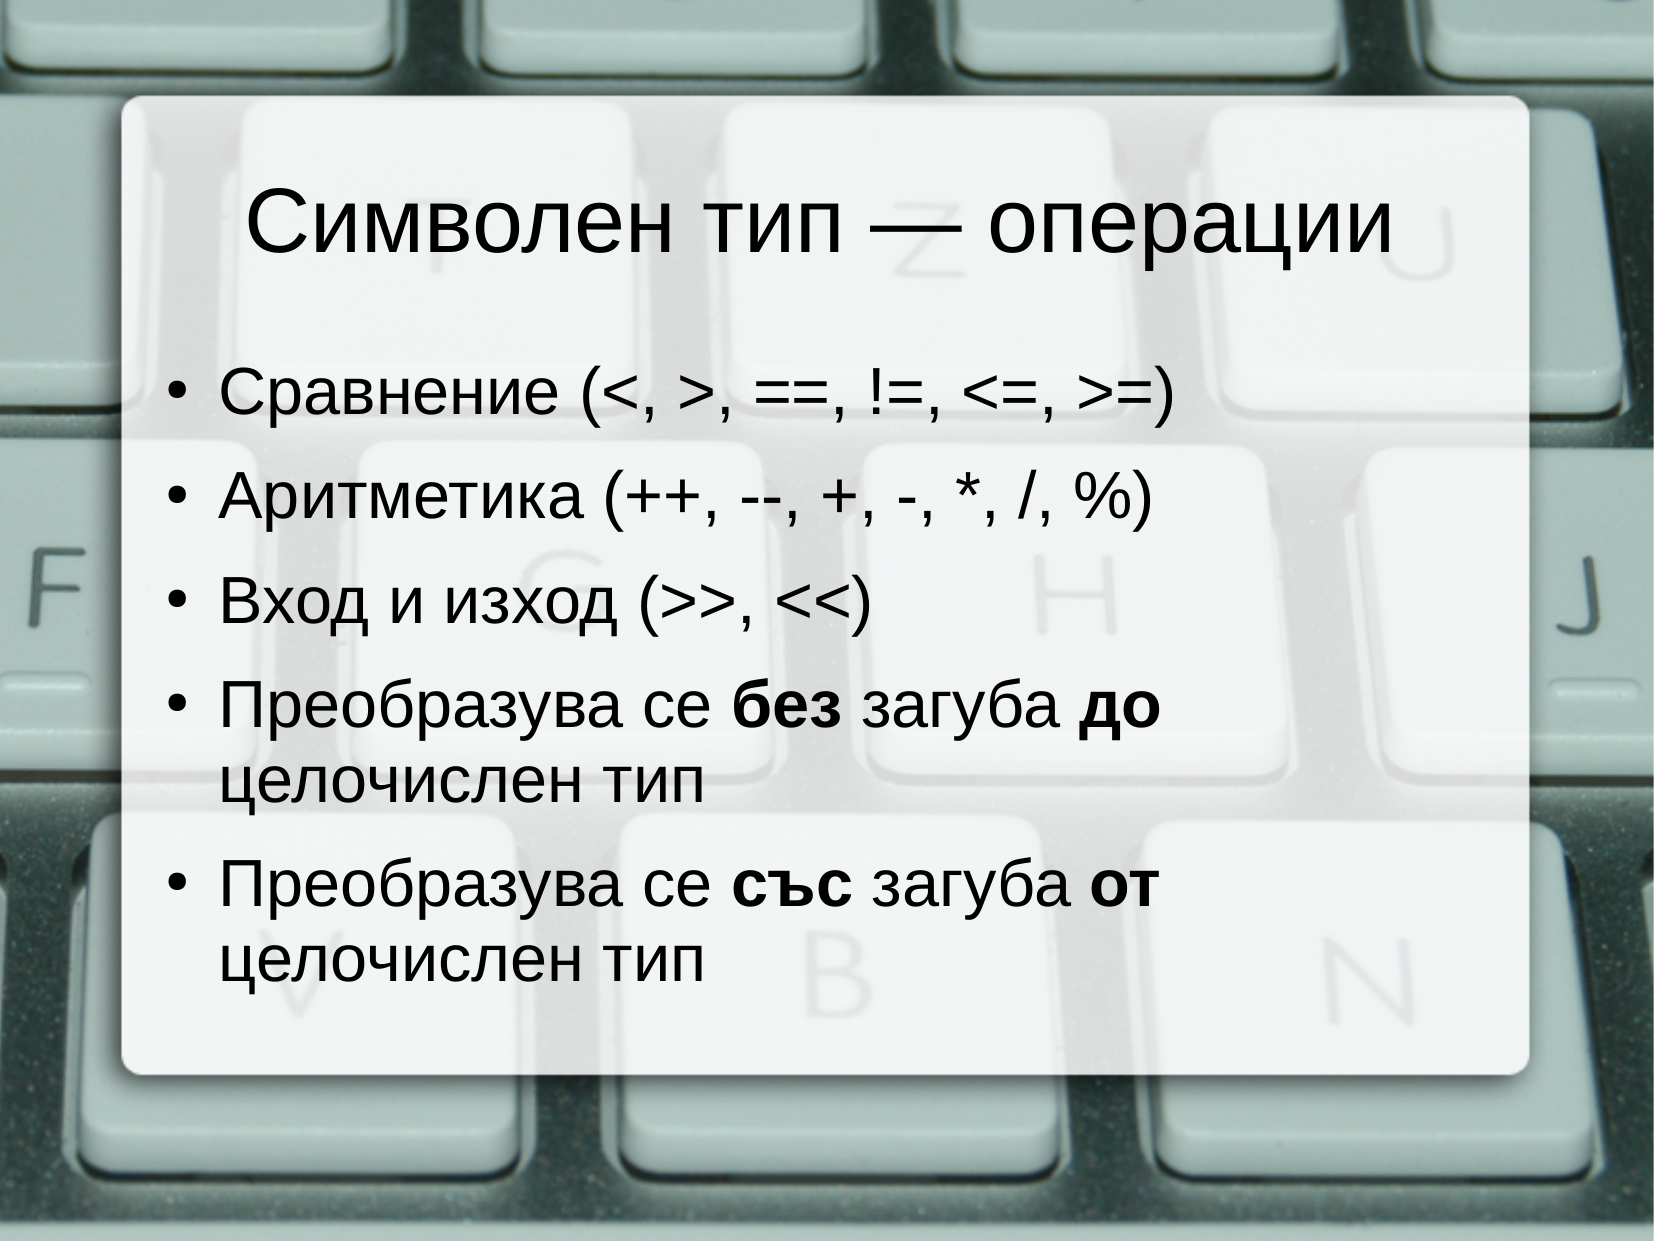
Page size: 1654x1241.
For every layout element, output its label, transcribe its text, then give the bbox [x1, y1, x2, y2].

picture [0, 0, 1654, 1241]
list Сравнение (<, >, ==, !=, <=, >=) Аритметика (++, --, +, -, *, /, %) Вход и изход (>>, <<) Преобразува се без загуба до целочислен тип Преобразува се със загуба от целочислен тип [147, 354, 1506, 1100]
title Символен тип — операции [135, 117, 1506, 325]
